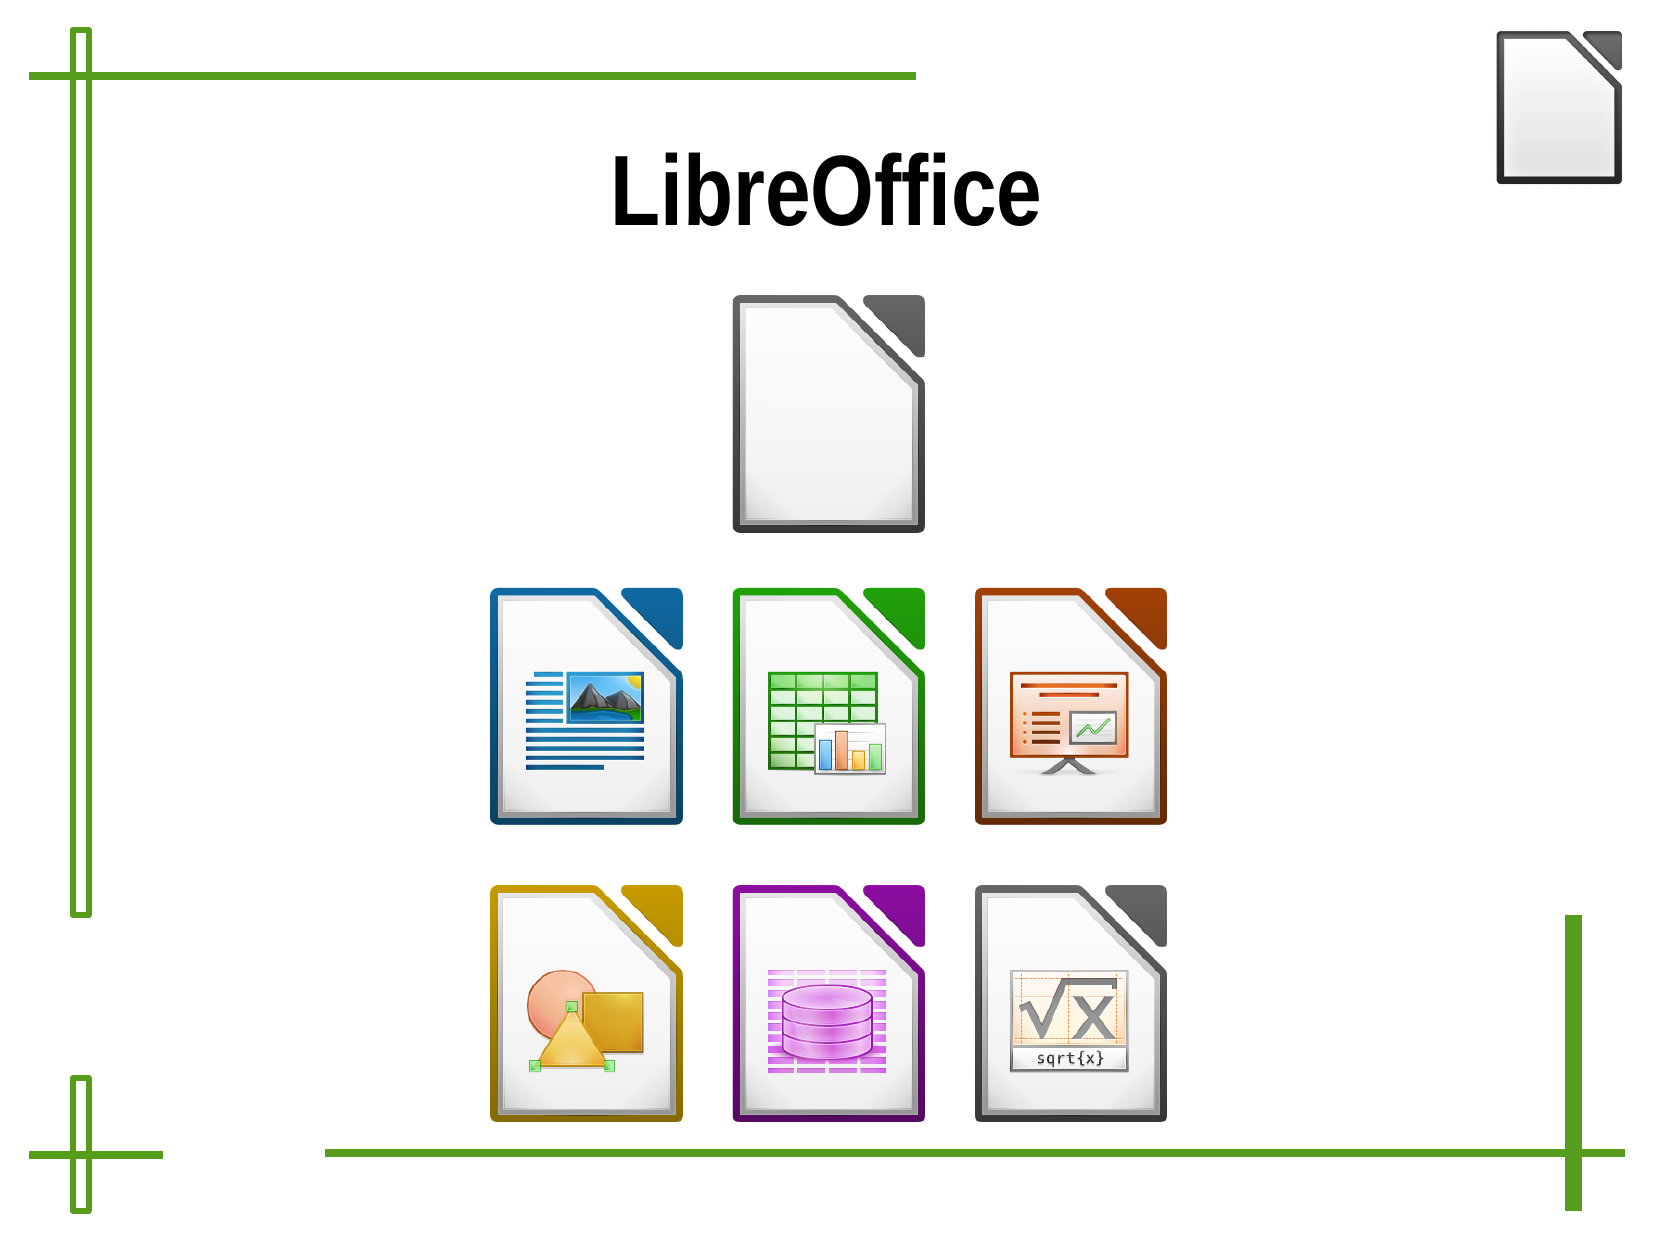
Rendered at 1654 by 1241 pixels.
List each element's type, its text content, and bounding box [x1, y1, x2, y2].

picture [1494, 29, 1624, 186]
title LibreOffice [118, 118, 1536, 260]
picture [490, 295, 1167, 1123]
